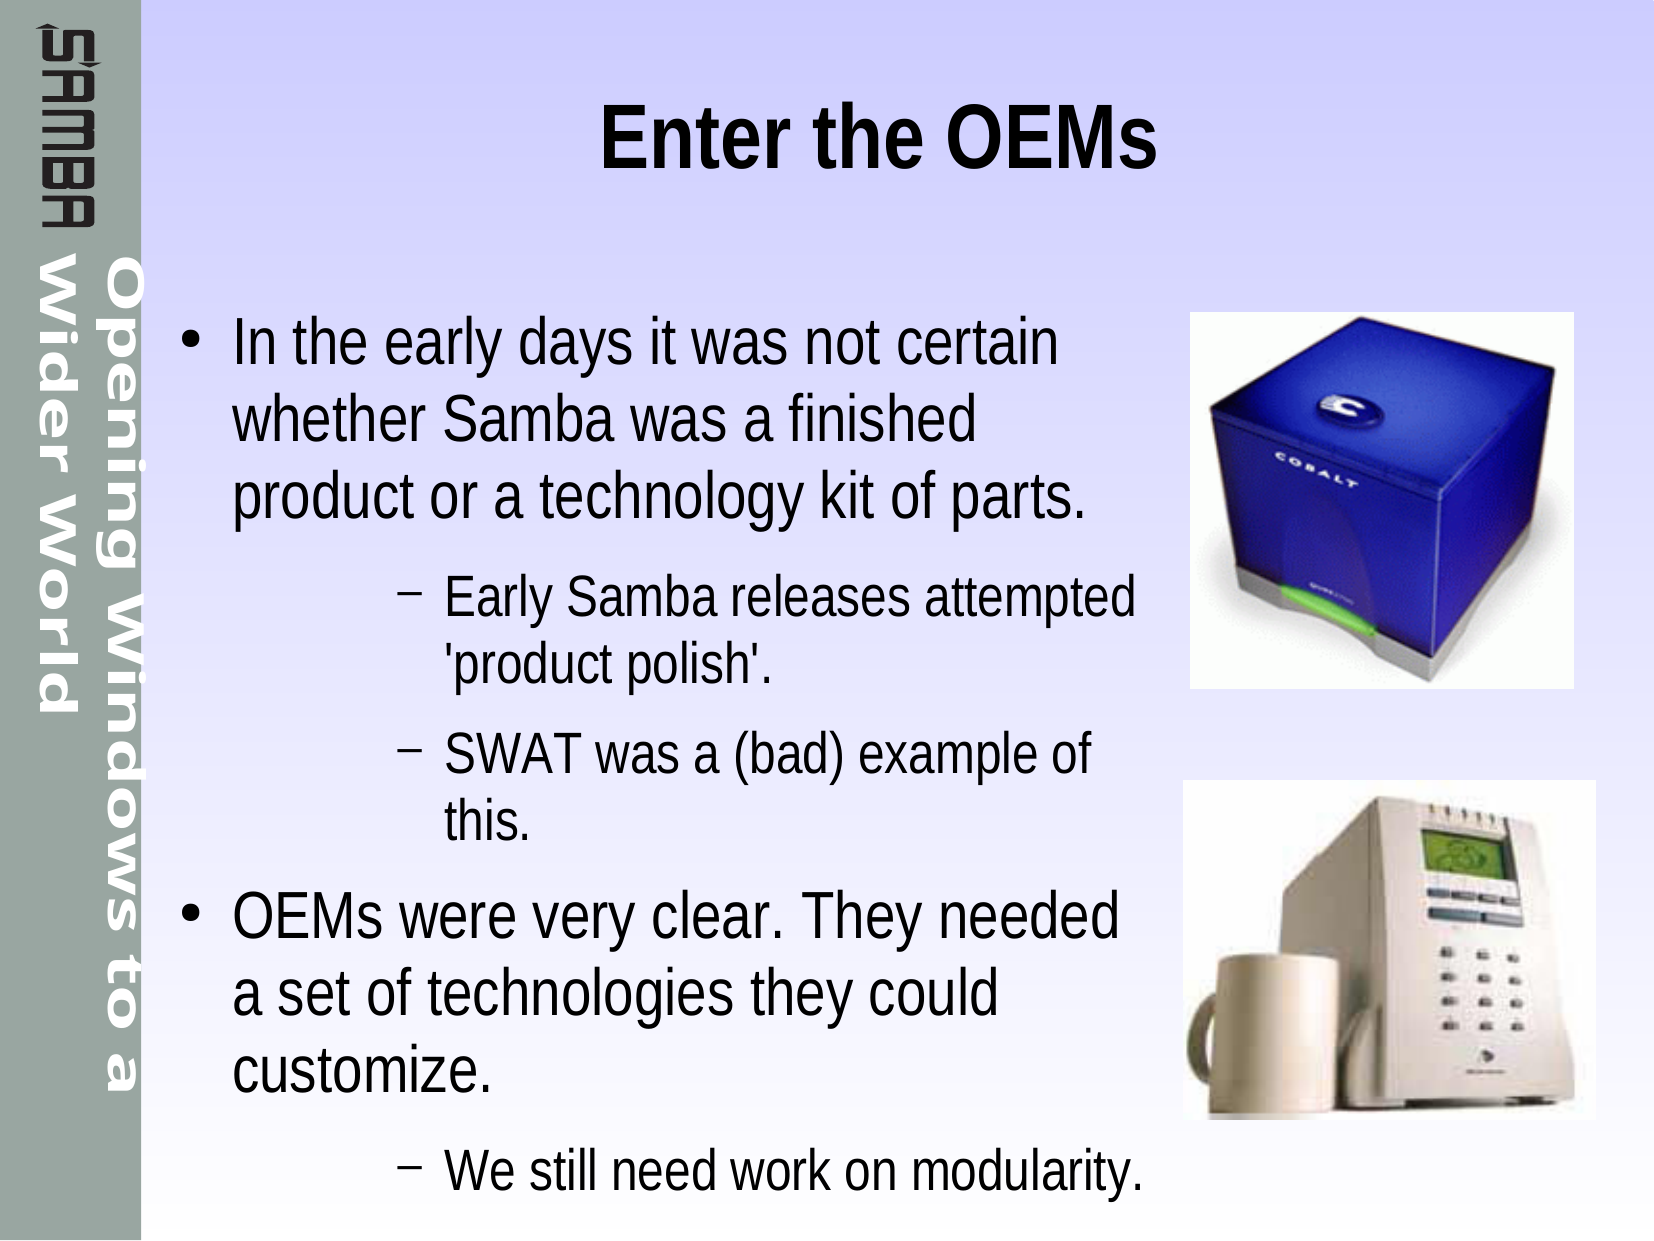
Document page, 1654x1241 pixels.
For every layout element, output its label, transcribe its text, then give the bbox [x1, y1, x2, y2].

picture [1190, 312, 1574, 689]
title Enter the OEMs [173, 31, 1586, 239]
list In the early days it was not certain whether Samba was a finished product or a technology kit of parts. Early Samba releases attempted 'product polish'. SWAT was a (bad) example of this. OEMs were very clear. They needed a set of technologies they could customize. We still need work on modularity. [161, 302, 1168, 1211]
picture [1183, 780, 1596, 1120]
